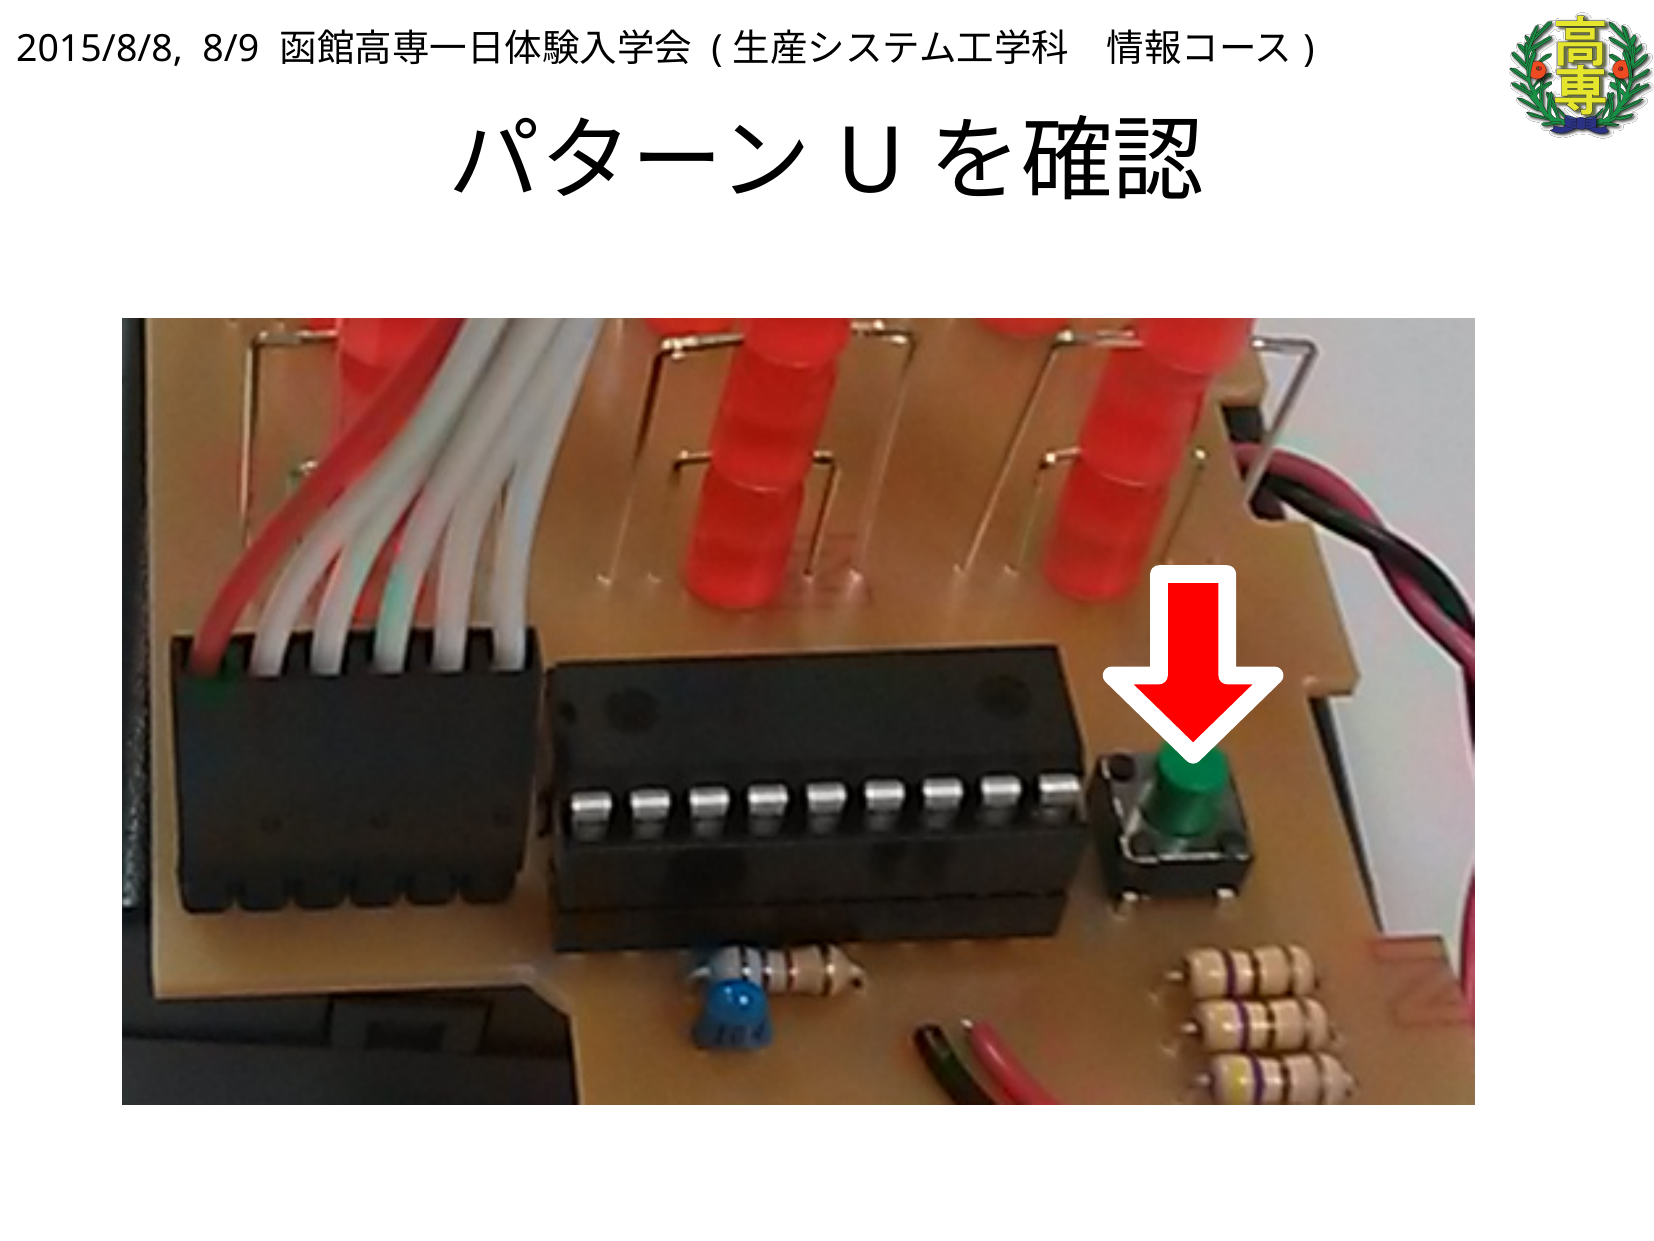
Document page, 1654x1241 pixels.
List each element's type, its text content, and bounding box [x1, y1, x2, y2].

picture [122, 318, 1475, 1105]
picture [1506, 0, 1654, 157]
title パターンUを確認 [82, 49, 1571, 257]
text_box [1111, 574, 1275, 755]
